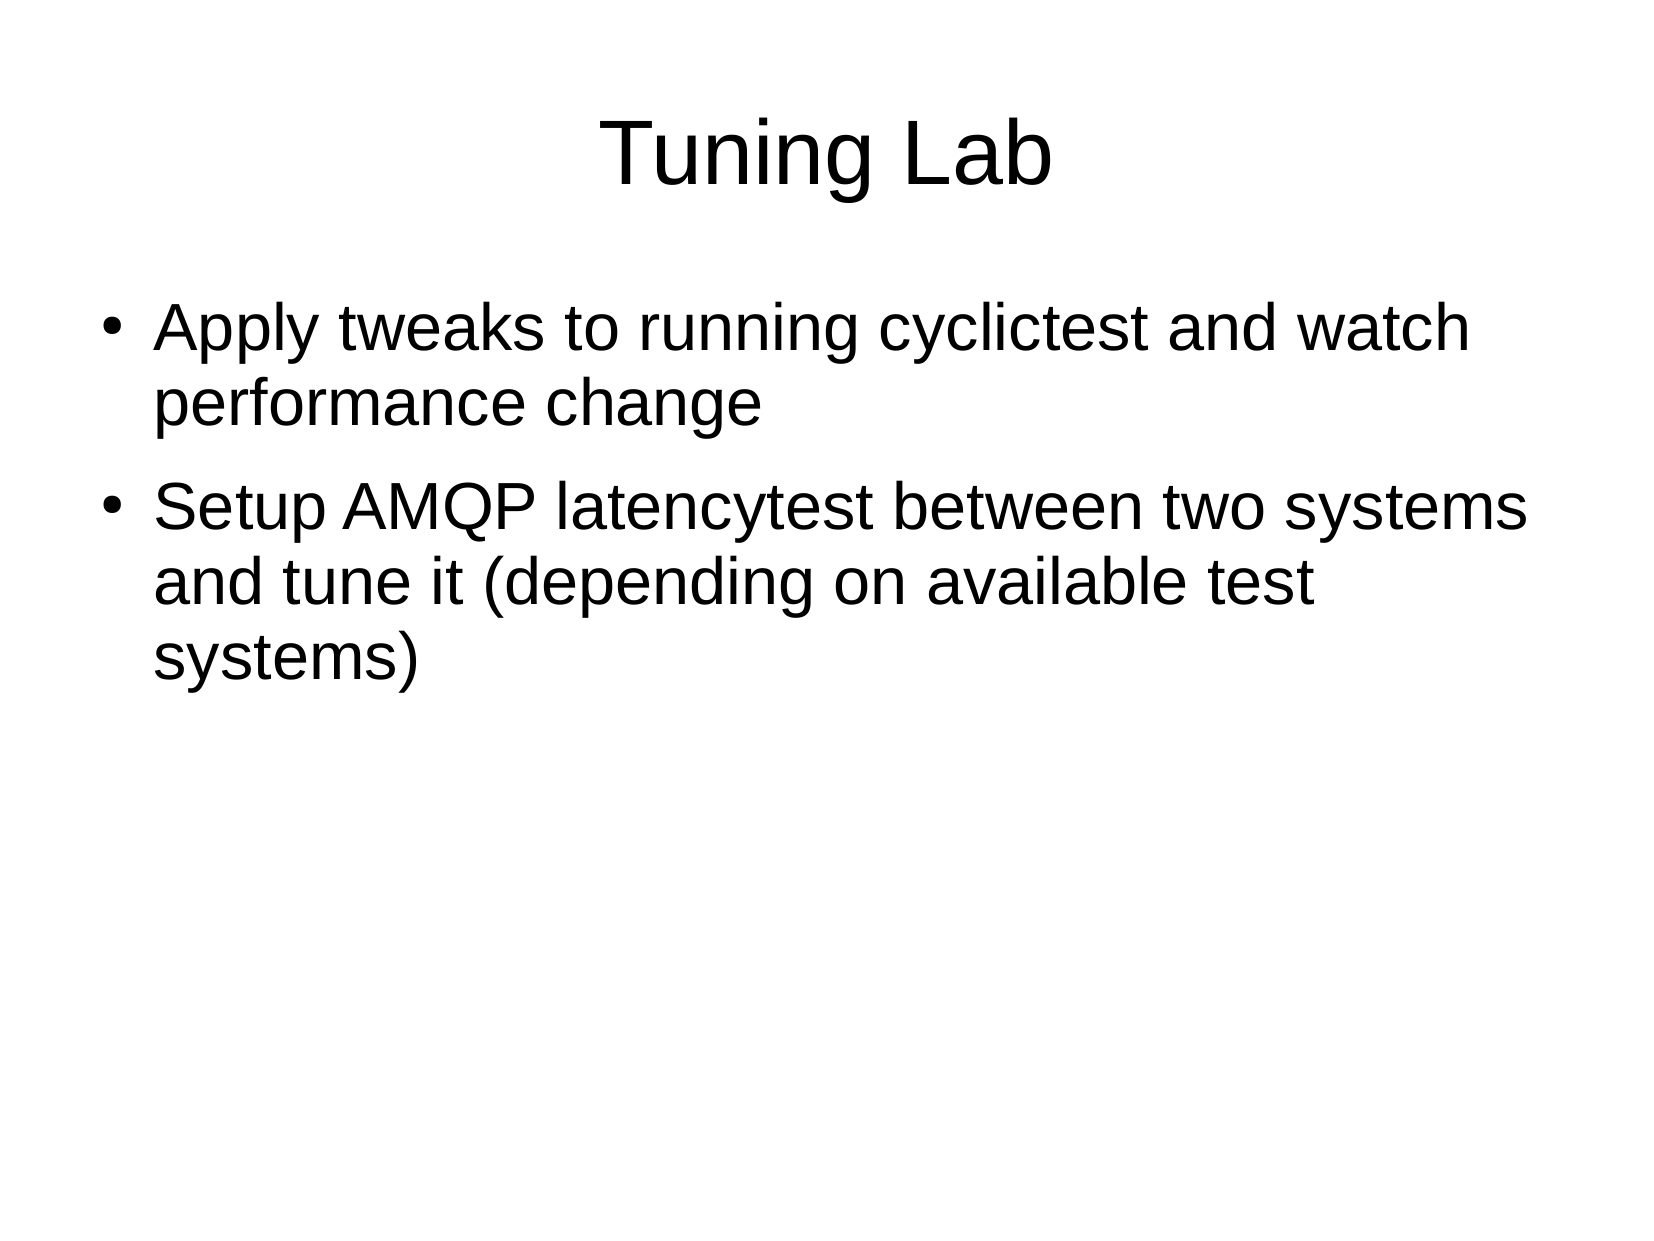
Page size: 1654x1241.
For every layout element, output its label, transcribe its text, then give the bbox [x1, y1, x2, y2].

title Tuning Lab [82, 56, 1571, 250]
list Apply tweaks to running cyclictest and watch performance change Setup AMQP latencytest between two systems and tune it (depending on available test systems) [82, 290, 1571, 1094]
